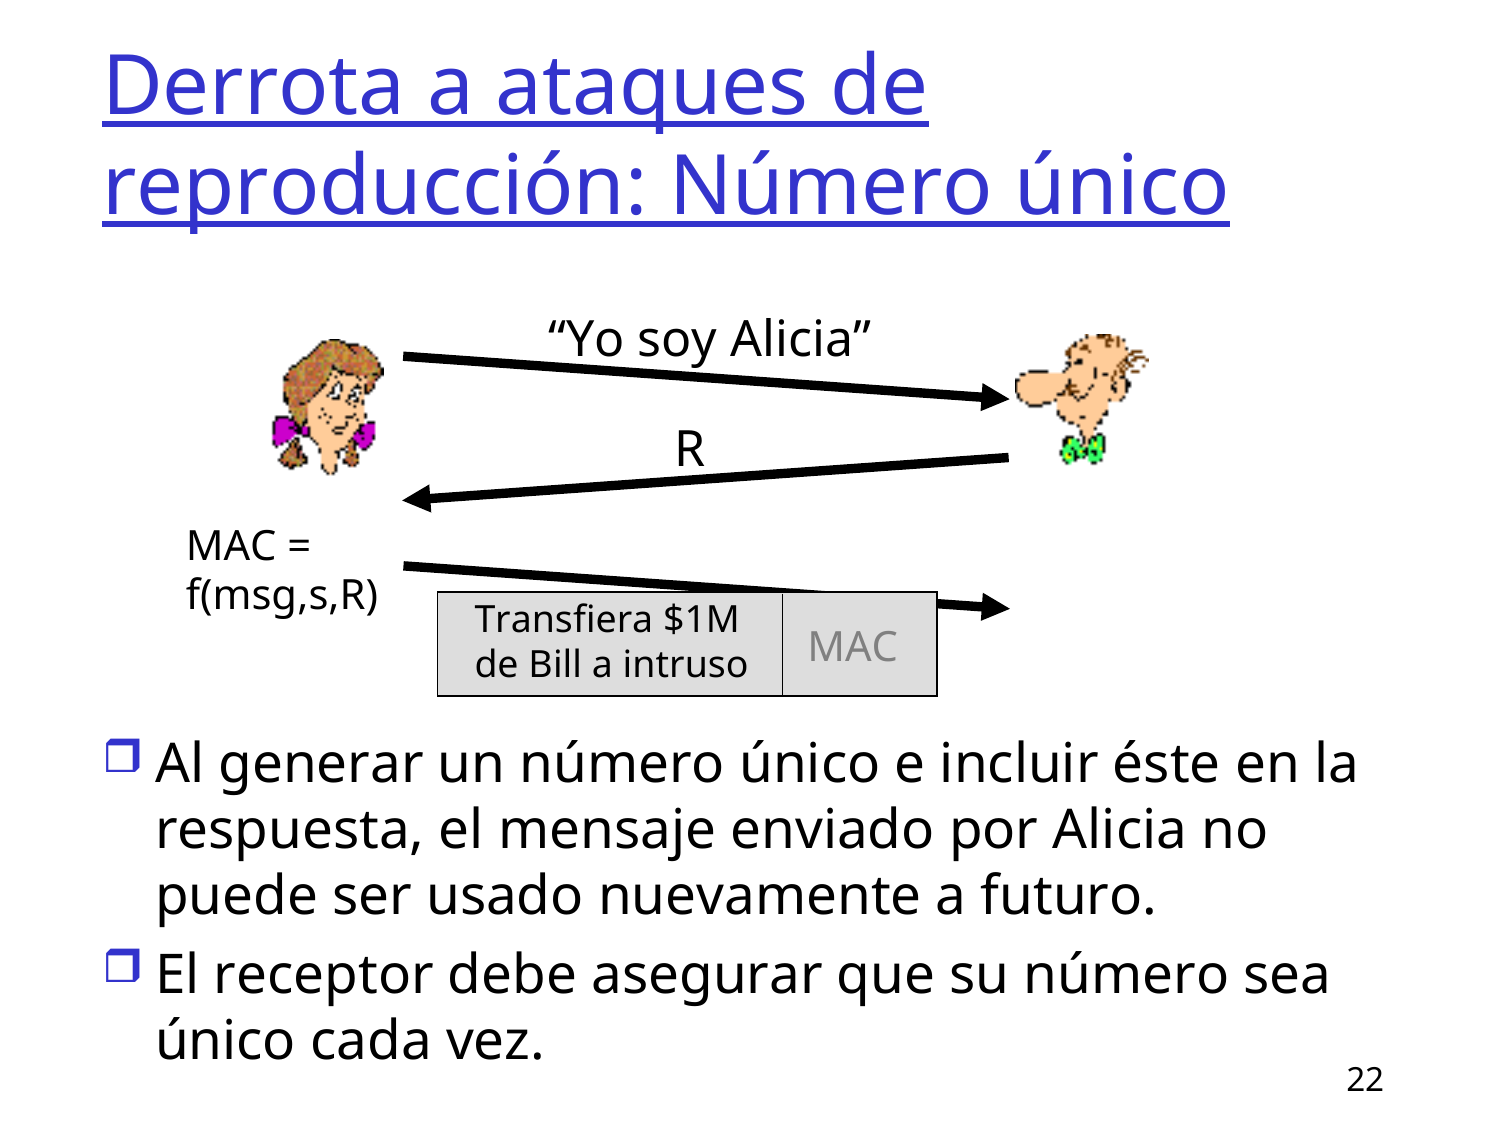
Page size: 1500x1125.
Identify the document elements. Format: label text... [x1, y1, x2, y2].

text_box [437, 591, 938, 696]
text_box “Yo soy Alicia” [533, 298, 887, 374]
text_box MAC [792, 612, 914, 678]
text_box Transfiera $1M de Bill a intruso [459, 587, 765, 693]
picture [1015, 334, 1149, 471]
text_box R [659, 409, 721, 485]
list Al generar un número único e incluir éste en la respuesta, el mensaje enviado por Alicia no puede ser usado nuevamente a futuro. El receptor debe asegurar que su número sea único cada vez. [87, 720, 1453, 1080]
picture [268, 339, 384, 481]
title Derrota a ataques de reproducción: Número único [87, 23, 1363, 239]
text_box MAC = f(msg,s,R) [171, 510, 394, 627]
